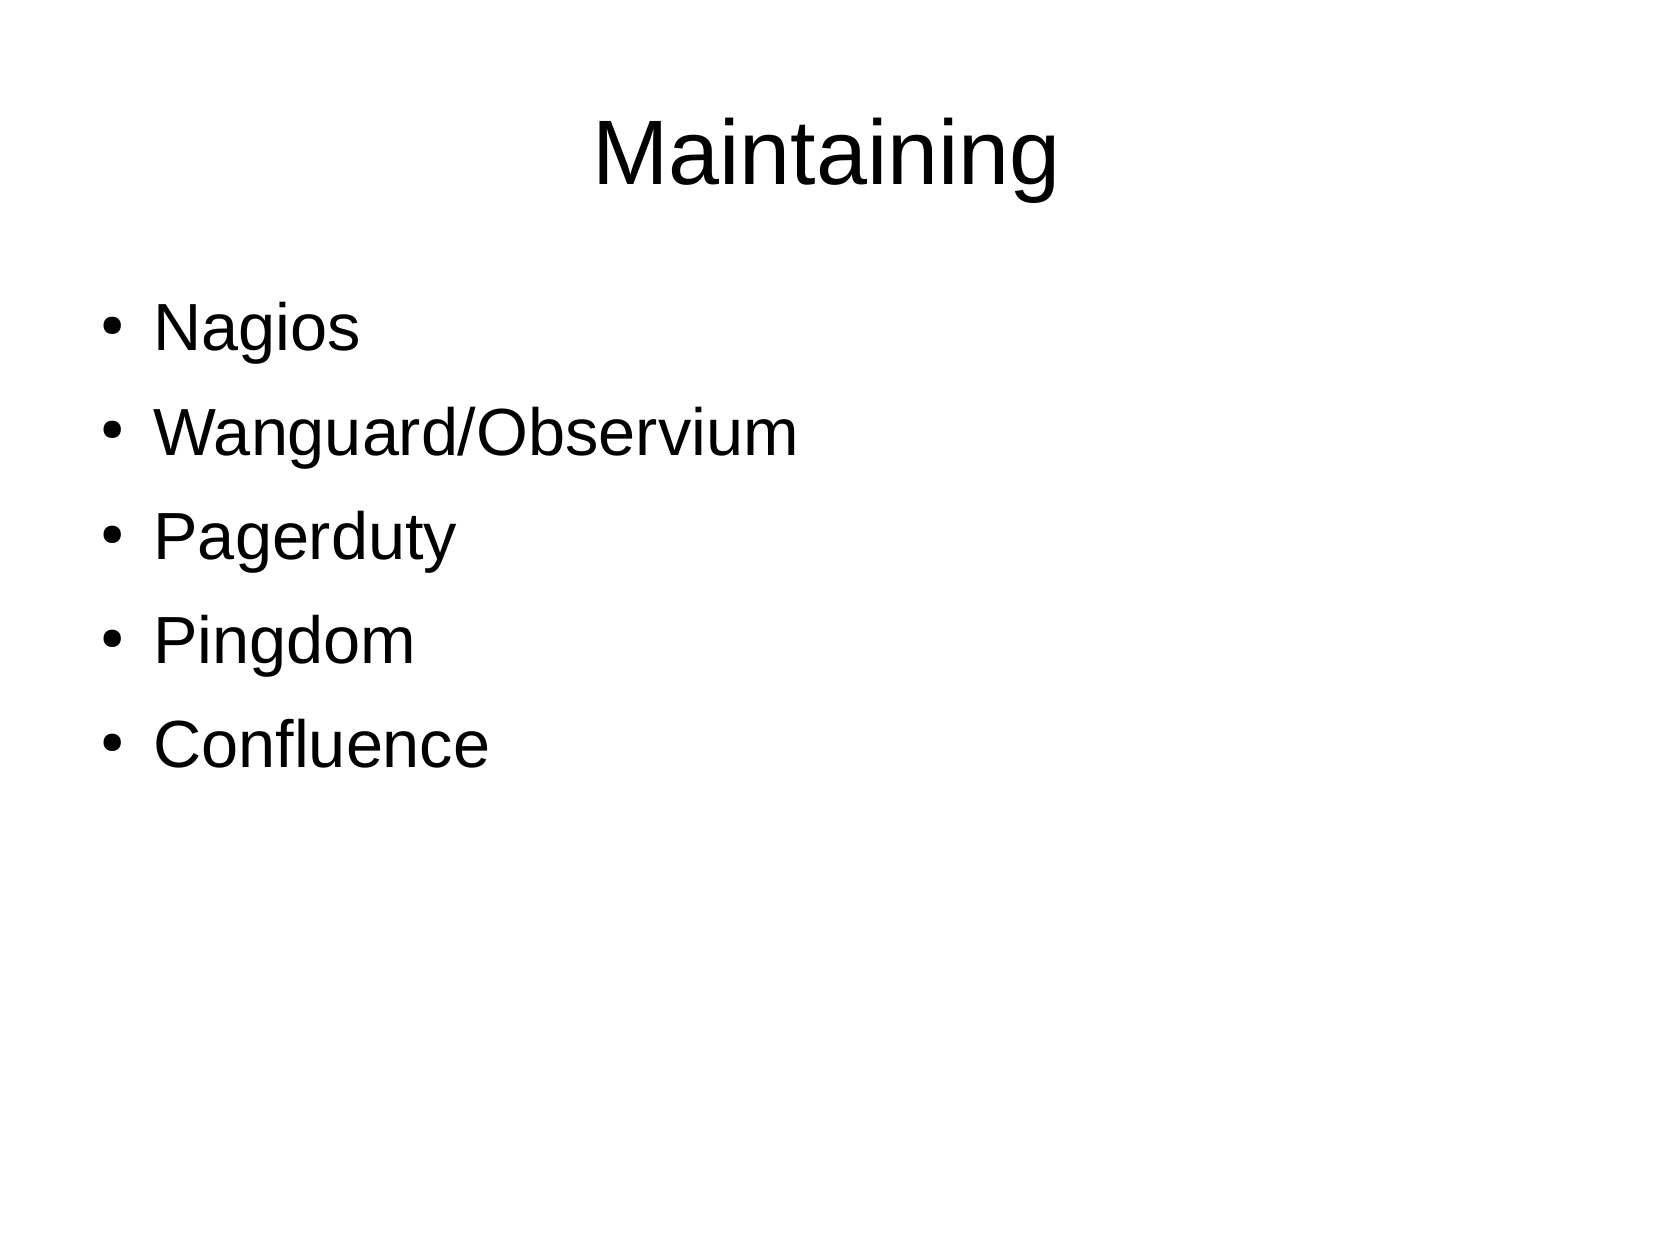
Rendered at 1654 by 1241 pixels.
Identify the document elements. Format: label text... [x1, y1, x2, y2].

list Nagios Wanguard/Observium Pagerduty Pingdom Confluence [82, 290, 1571, 1010]
title Maintaining [82, 49, 1571, 257]
